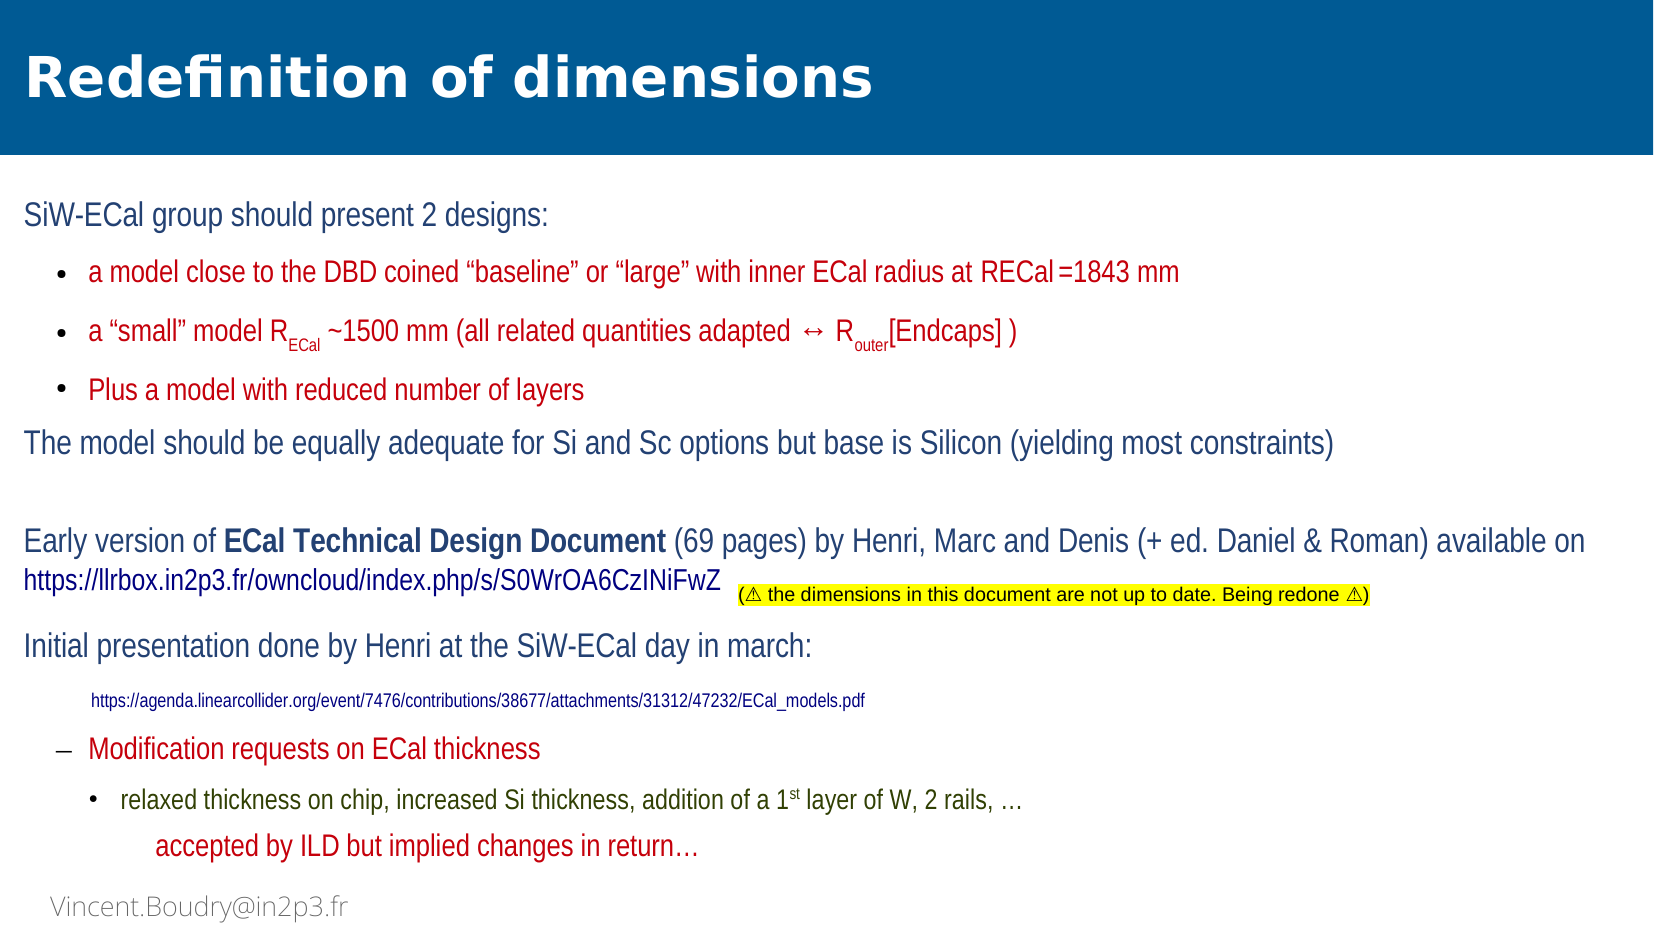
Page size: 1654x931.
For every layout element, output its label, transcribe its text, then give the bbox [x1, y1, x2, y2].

title Redefinition of dimensions [24, 12, 1635, 143]
list SiW-ECal group should present 2 designs: a model close to the DBD coined “baseline” or “large” with inner ECal radius at RECal =1843 mm a “small” model RECal ~1500 mm (all related quantities adapted ↔ Router[Endcaps] ) Plus a model with reduced number of layers The model should be equally adequate for Si and Sc options but base is Silicon (yielding most constraints) Early version of ECal Technical Design Document (69 pages) by Henri, Marc and Denis (+ ed. Daniel & Roman) available on https://llrbox.in2p3.fr/owncloud/index.php/s/S0WrOA6CzINiFwZ (⚠ the dimensions in this document are not up to date. Being redone ⚠) Initial presentation done by Henri at the SiW-ECal day in march: https://agenda.linearcollider.org/event/7476/contributions/38677/attachments/31312/47232/ECal_models.pdf Modification requests on ECal thickness relaxed thickness on chip, increased Si thickness, addition of a 1st layer of W, 2 rails, … accepted by ILD but implied changes in return… [23, 195, 1630, 867]
